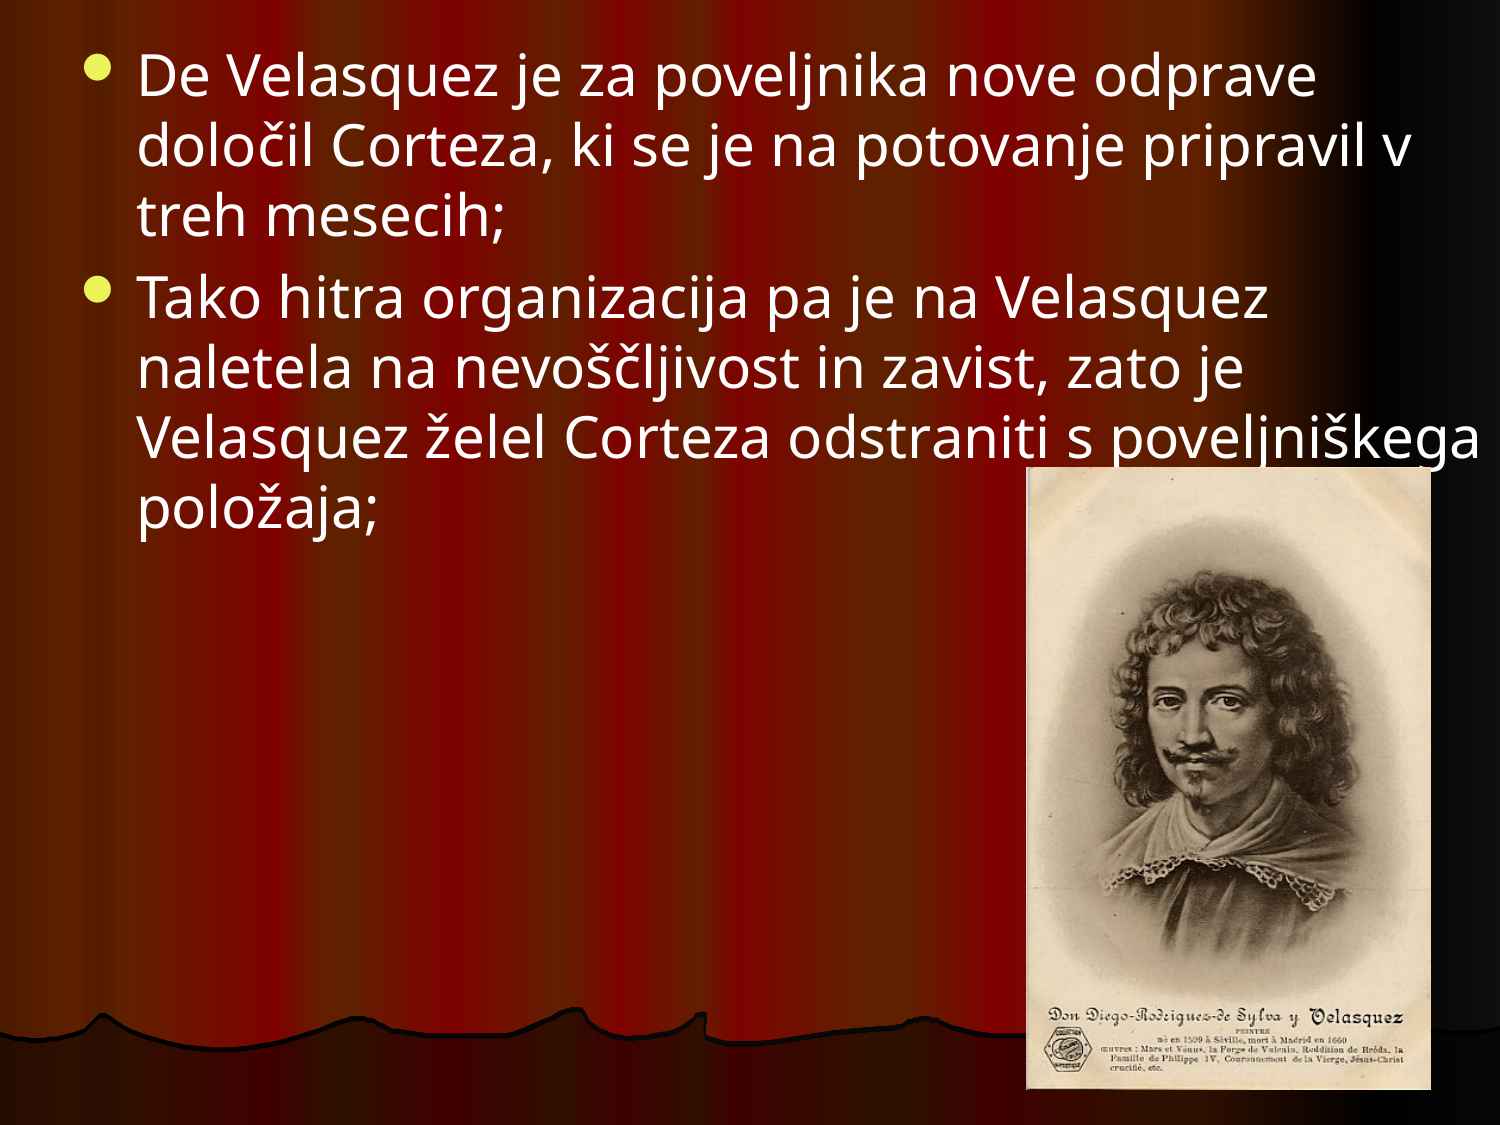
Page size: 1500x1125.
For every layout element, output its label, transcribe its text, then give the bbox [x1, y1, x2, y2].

list De Velasquez je za poveljnika nove odprave določil Corteza, ki se je na potovanje pripravil v treh mesecih; Tako hitra organizacija pa je na Velasquez naletela na nevoščljivost in zavist, zato je Velasquez želel Corteza odstraniti s poveljniškega položaja; [64, 31, 1500, 705]
picture [1026, 467, 1431, 1090]
